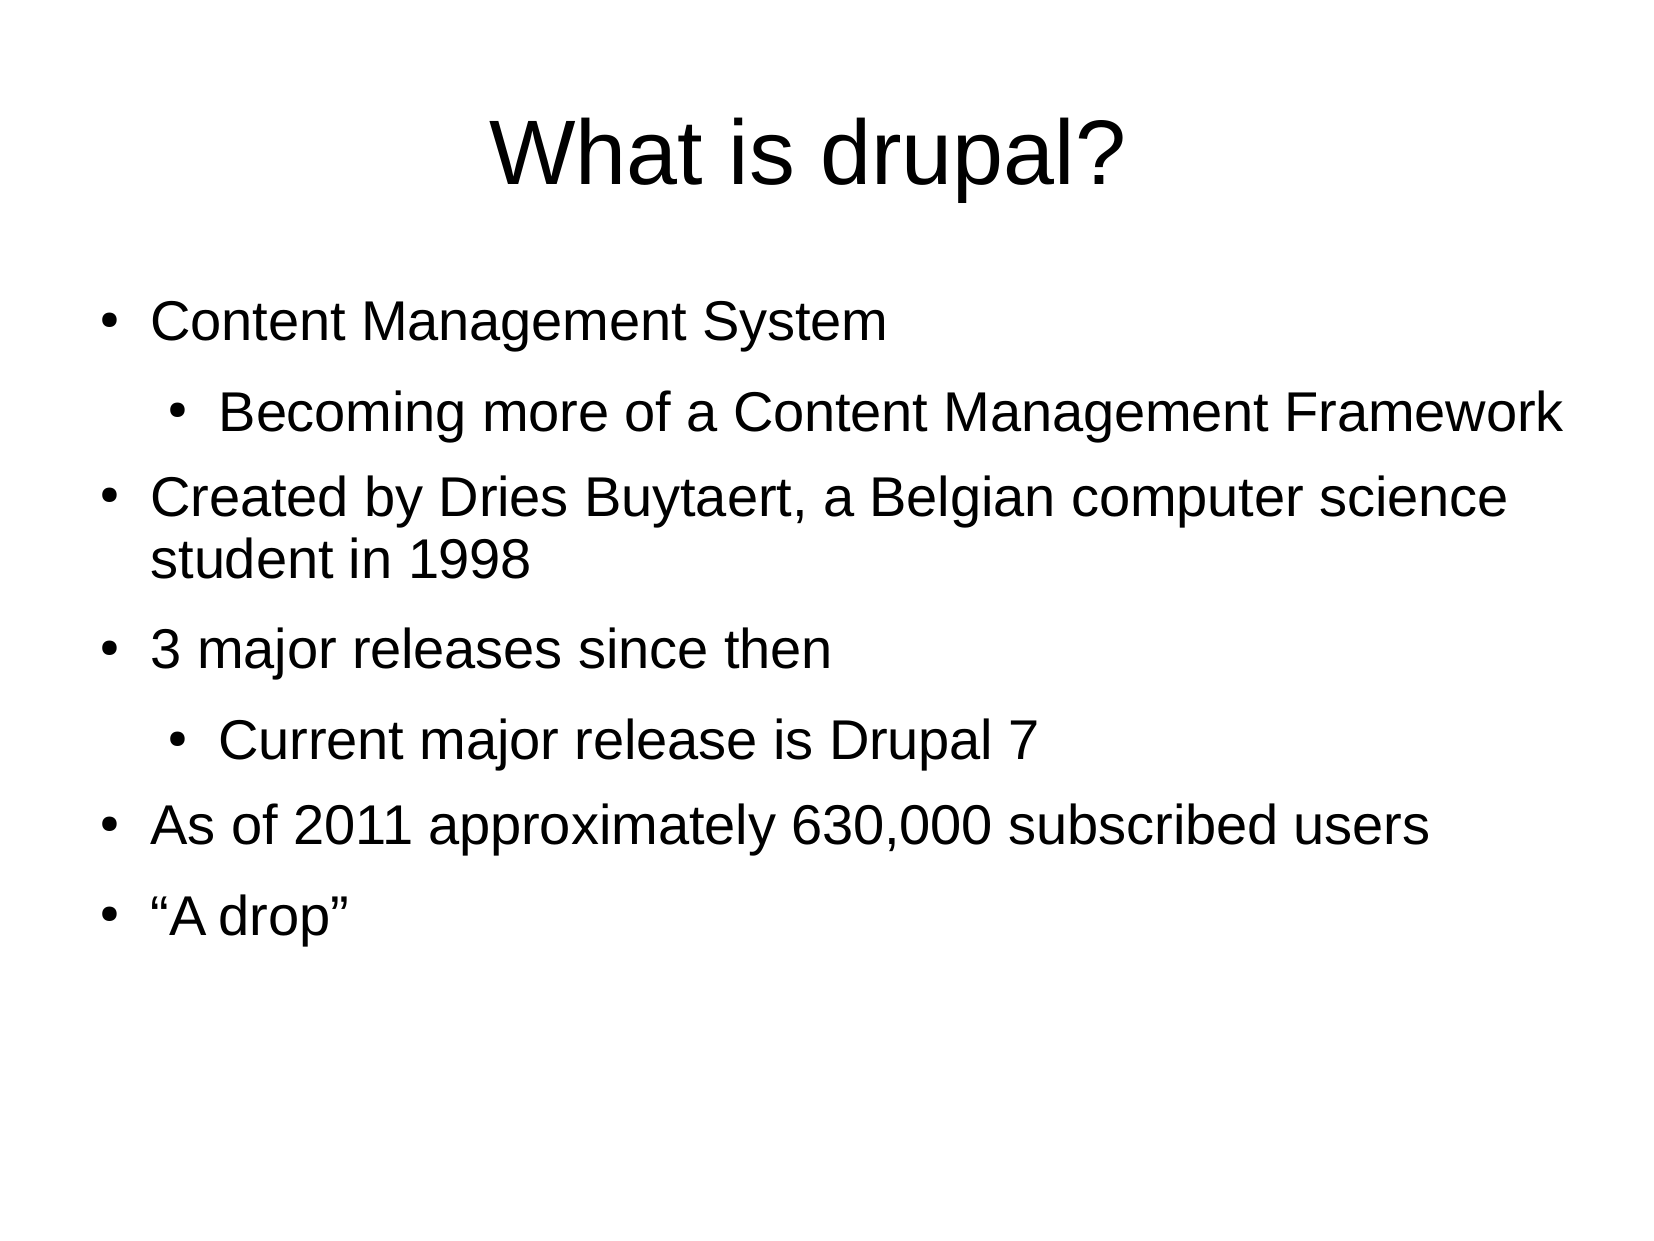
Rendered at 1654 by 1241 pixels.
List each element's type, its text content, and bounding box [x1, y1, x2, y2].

list Content Management System Becoming more of a Content Management Framework Created by Dries Buytaert, a Belgian computer science student in 1998 3 major releases since then Current major release is Drupal 7 As of 2011 approximately 630,000 subscribed users “A drop” [82, 290, 1571, 1109]
title What is drupal? [82, 49, 1571, 257]
